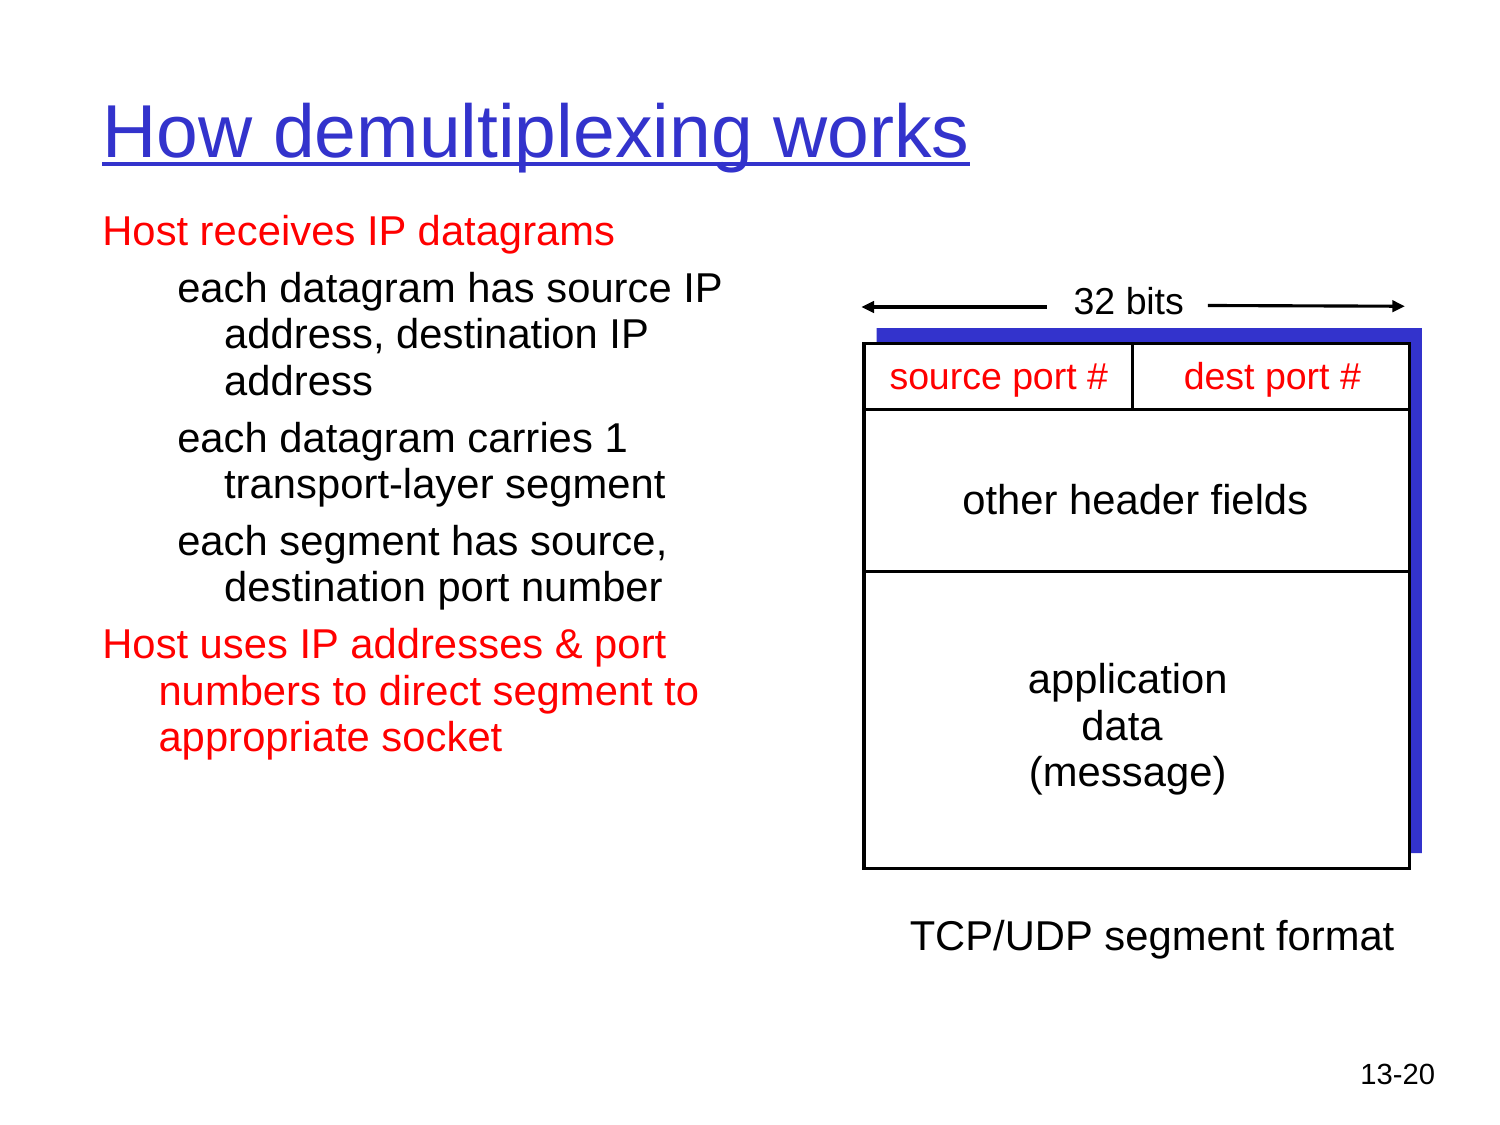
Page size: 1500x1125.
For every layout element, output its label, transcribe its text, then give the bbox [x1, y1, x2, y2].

text_box TCP/UDP segment format [895, 905, 1410, 968]
text_box 32 bits [1058, 273, 1199, 331]
text_box application data (message) [1013, 648, 1243, 804]
title How demultiplexing works [87, 37, 1363, 225]
text_box other header fields [947, 469, 1324, 532]
text_box dest port # [1169, 347, 1376, 405]
text_box source port # [874, 347, 1124, 405]
text_box [864, 328, 1422, 869]
list Host receives IP datagrams each datagram has source IP address, destination IP address each datagram carries 1 transport-layer segment each segment has source, destination port number Host uses IP addresses & port numbers to direct segment to appropriate socket [87, 200, 763, 769]
